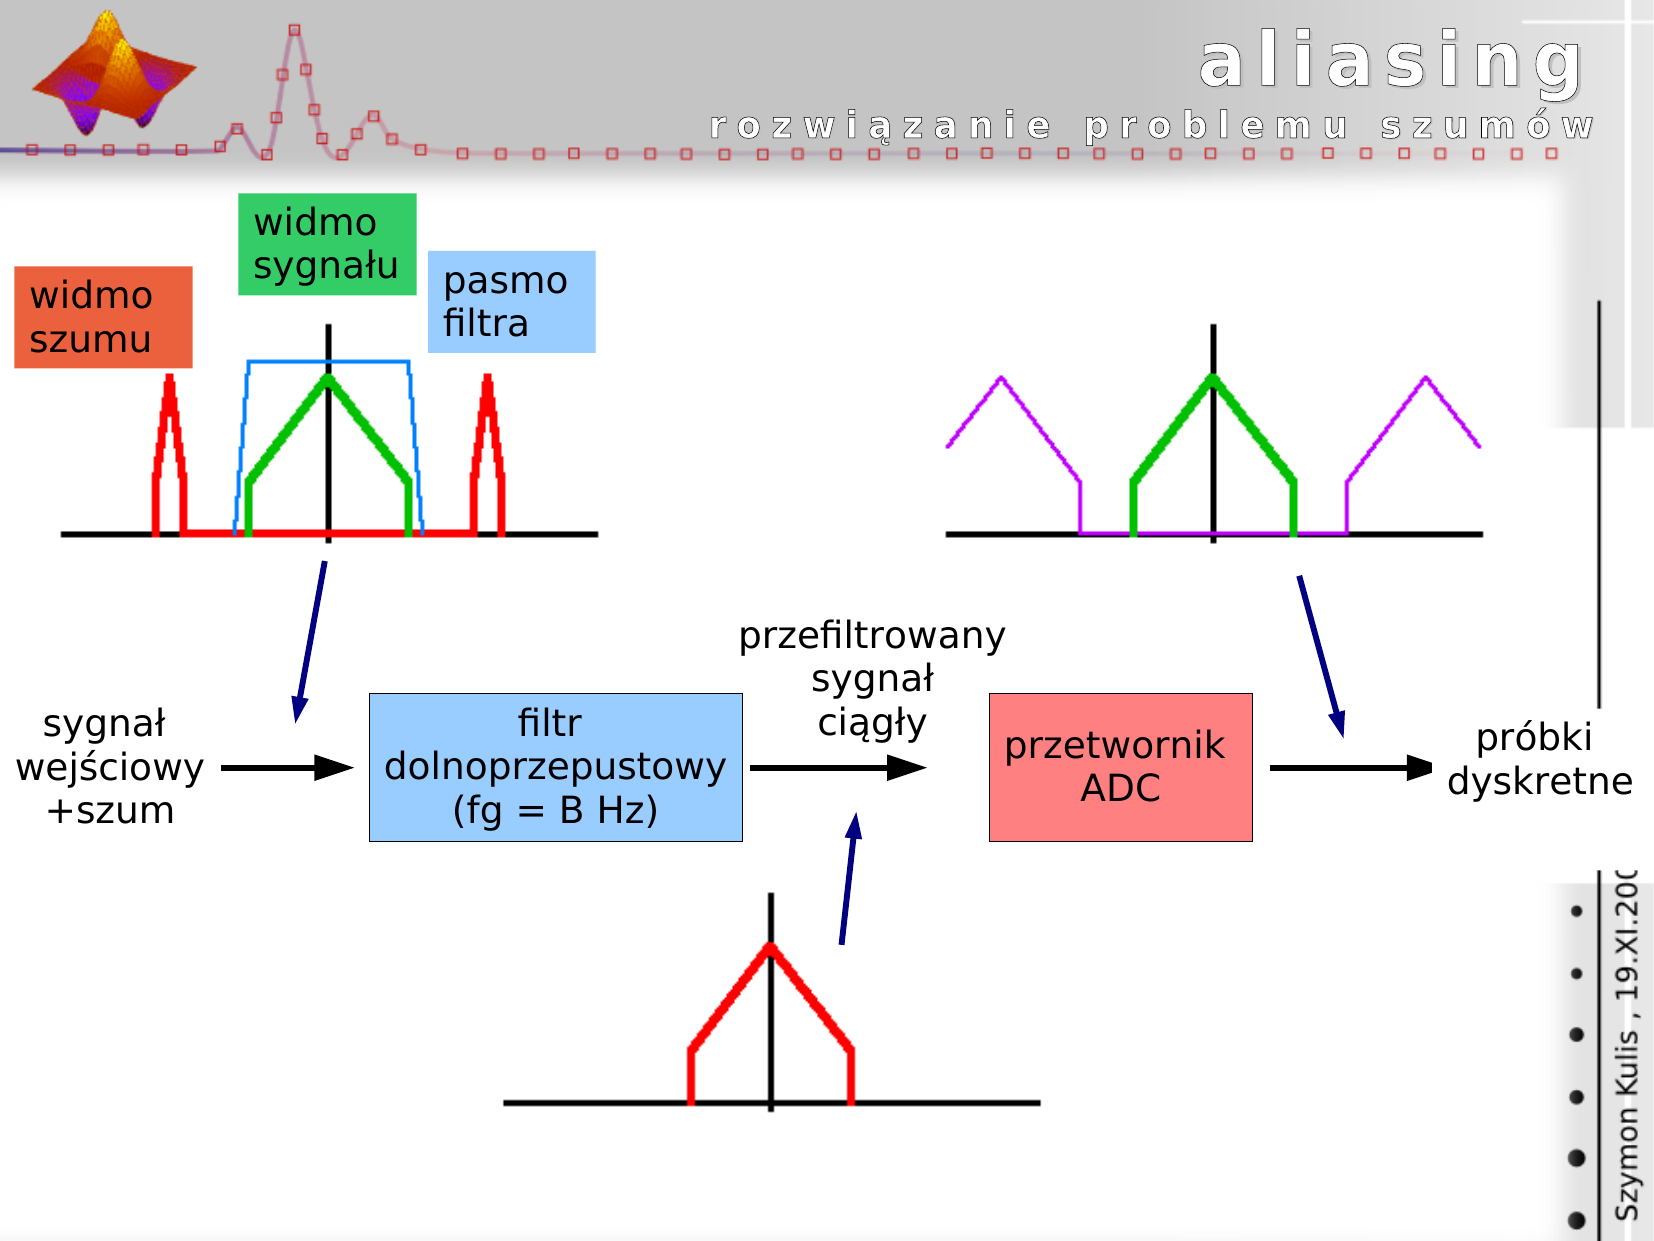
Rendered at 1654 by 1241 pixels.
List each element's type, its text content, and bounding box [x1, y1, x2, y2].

picture [0, 0, 1654, 1241]
text_box widmo szumu [14, 266, 190, 369]
text_box przefiltrowany sygnał ciągły [723, 606, 1017, 768]
text_box przetwornik ADC [989, 693, 1248, 842]
text_box pasmo filtra [428, 250, 593, 353]
text_box filtr dolnoprzepustowy (fg = B Hz) [369, 693, 736, 842]
title aliasing rozwiązanie problemu szumów [59, 14, 1595, 148]
text_box widmo sygnału [238, 193, 414, 296]
text_box próbki dyskretne [1432, 708, 1645, 871]
text_box sygnał wejściowy +szum [0, 694, 217, 857]
